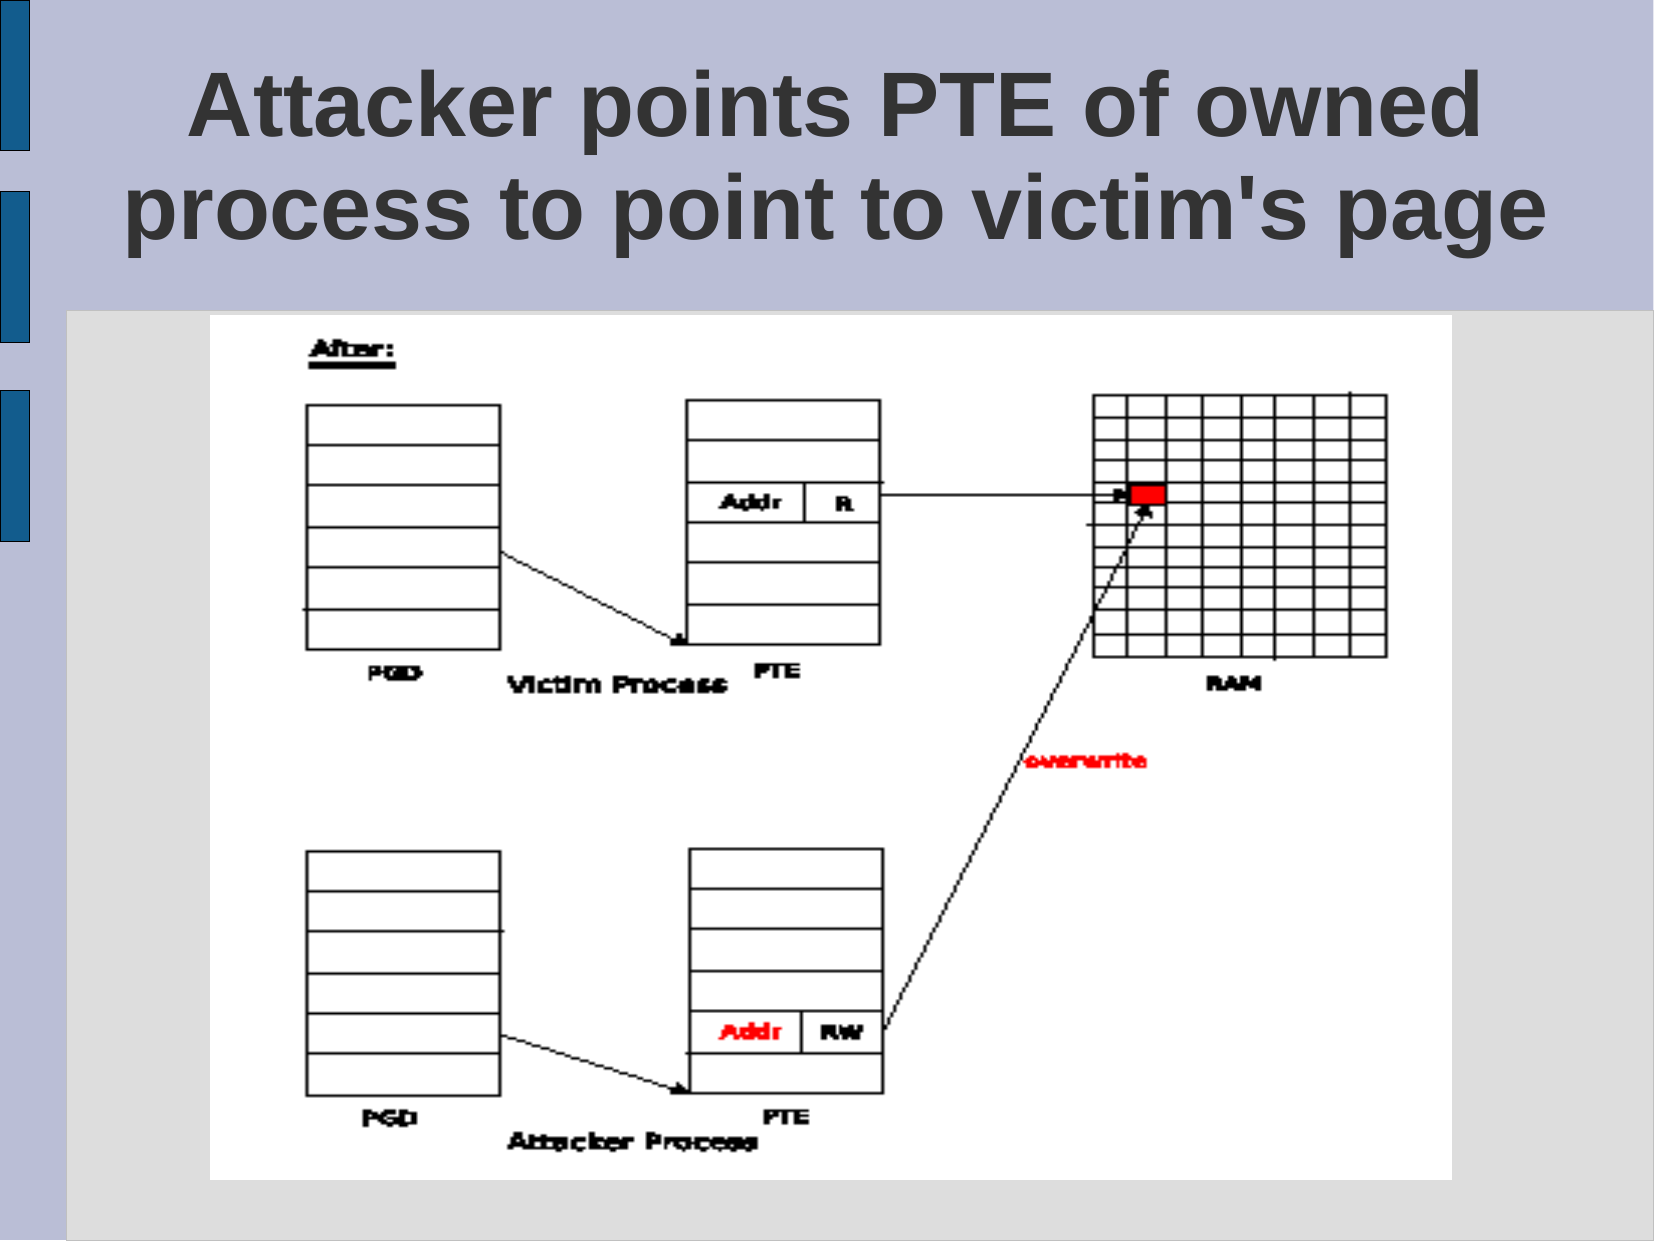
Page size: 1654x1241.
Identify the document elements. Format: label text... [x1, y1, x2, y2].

picture [210, 315, 1452, 1180]
title Attacker points PTE of owned process to point to victim's page [83, 37, 1590, 275]
